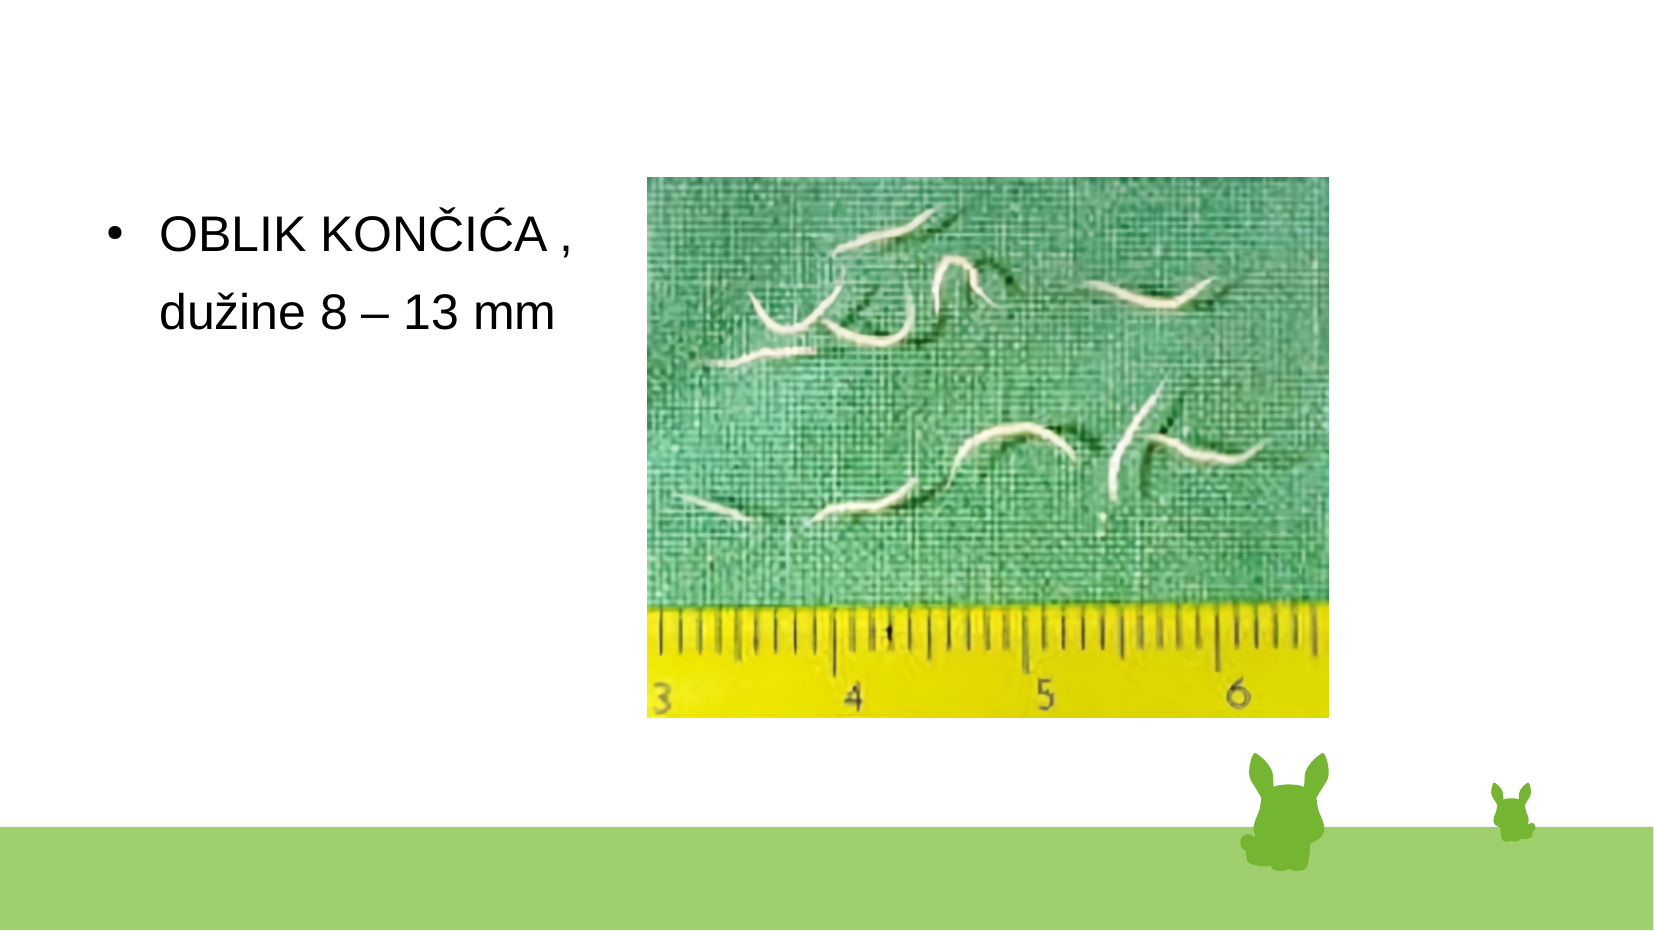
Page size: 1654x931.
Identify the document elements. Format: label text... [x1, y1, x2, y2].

picture [647, 177, 1329, 718]
list OBLIK KONČIĆA , dužine 8 – 13 mm [88, 206, 1565, 739]
